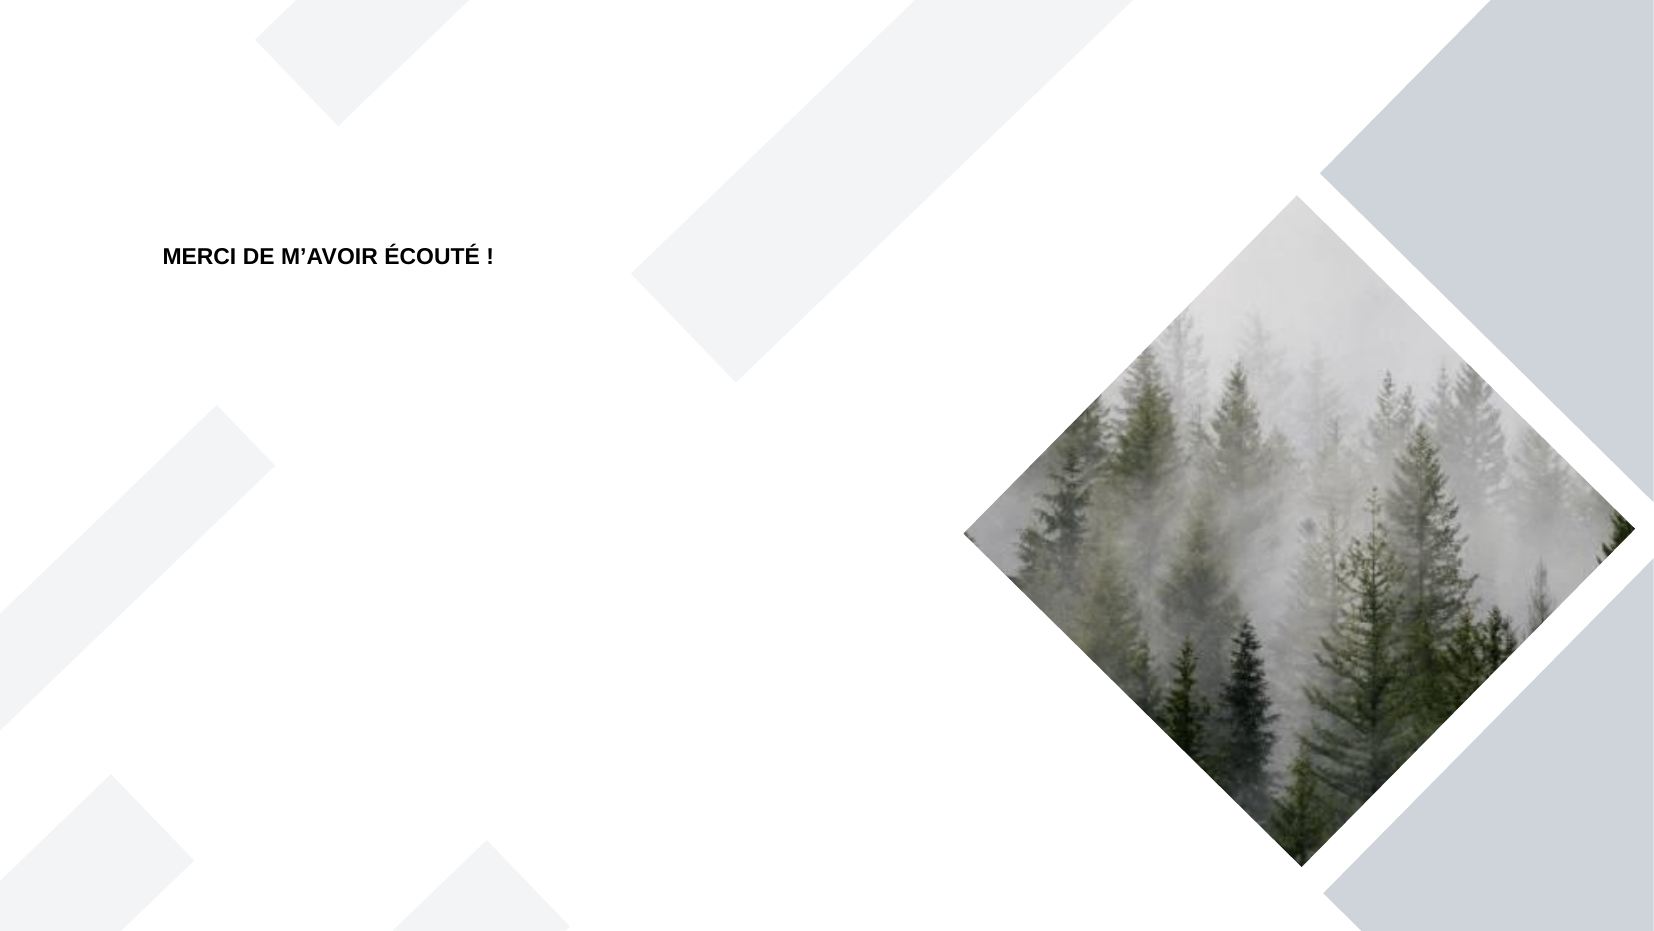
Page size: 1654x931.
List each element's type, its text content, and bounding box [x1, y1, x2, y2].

text_box [963, 195, 1636, 867]
text_box MERCI DE M’AVOIR ÉCOUTÉ ! [147, 236, 916, 298]
